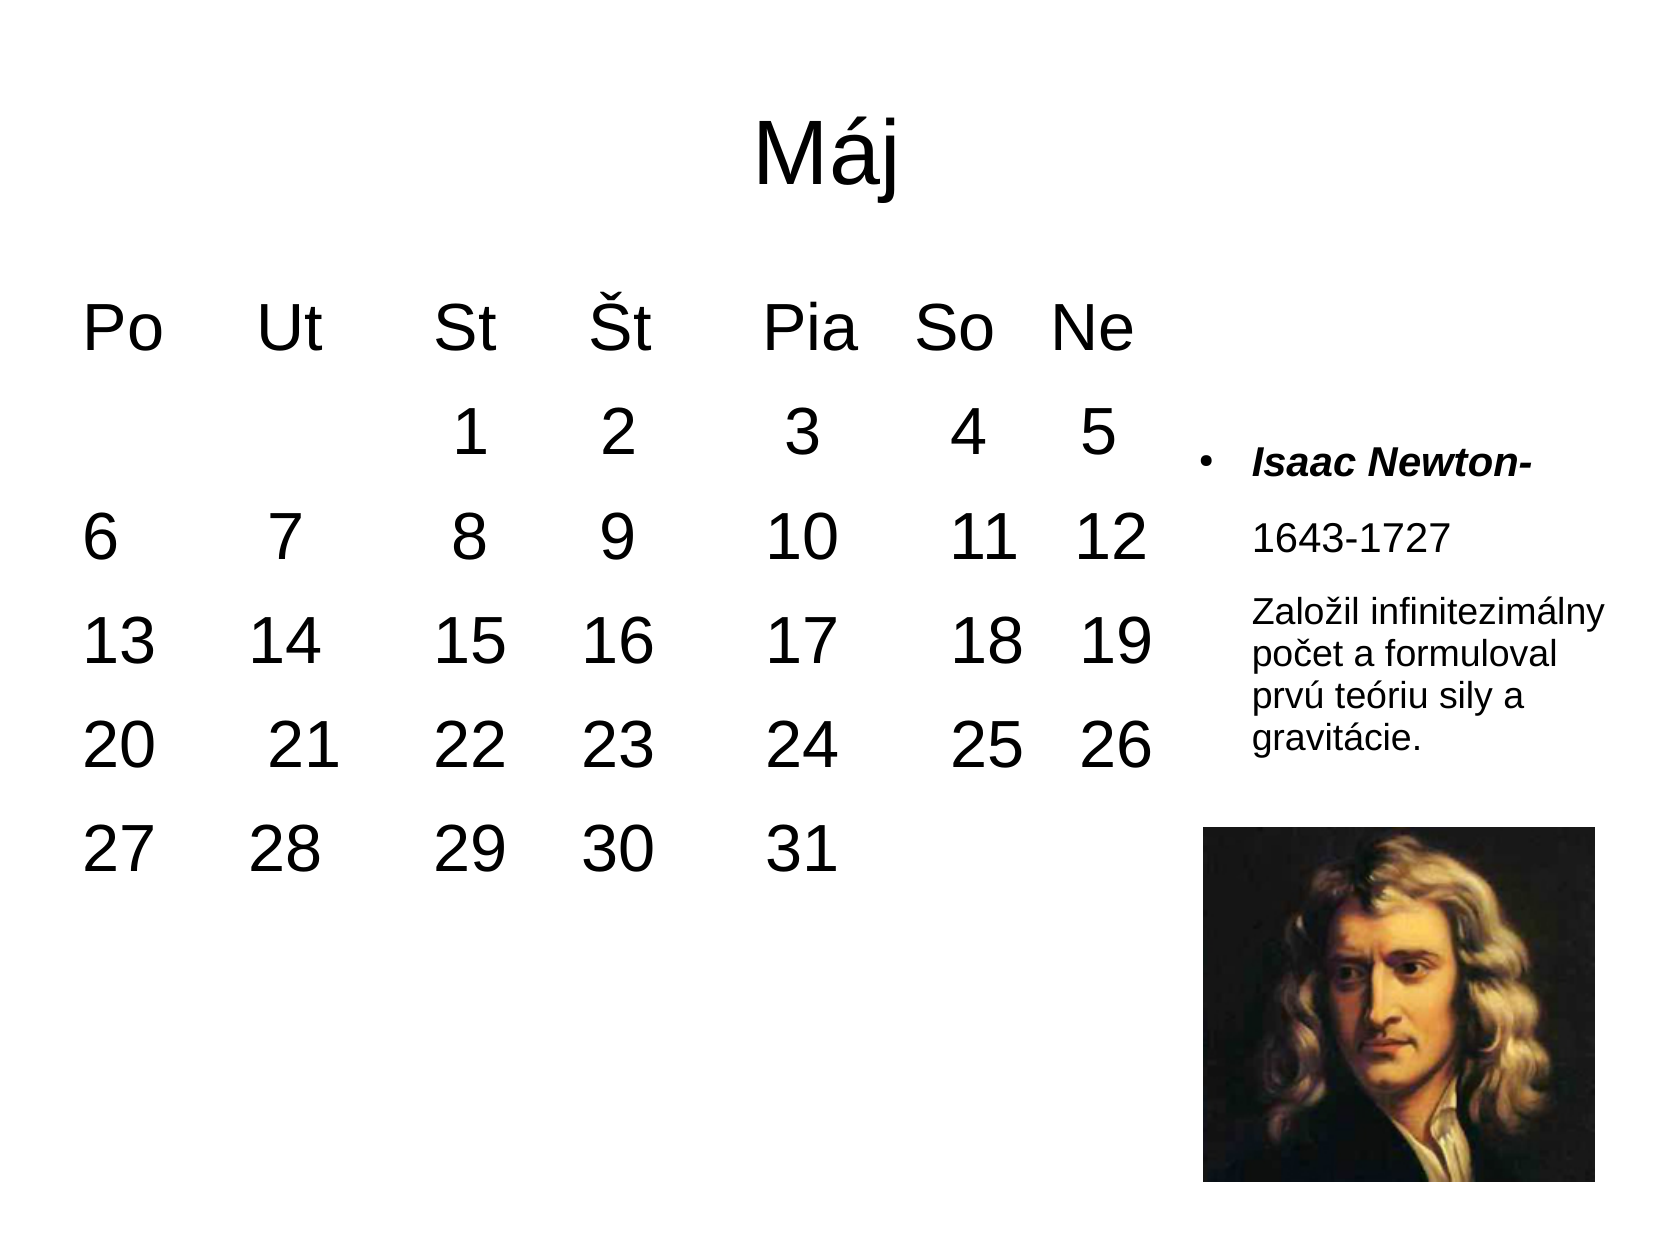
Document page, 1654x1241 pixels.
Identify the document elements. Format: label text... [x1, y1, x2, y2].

picture [1203, 827, 1595, 1182]
list Isaac Newton- 1643-1727 Založil infinitezimálny počet a formuloval prvú teóriu sily a gravitácie. [1181, 438, 1607, 825]
title Máj [82, 49, 1571, 257]
list Po Ut St Št Pia So Ne 1 2 3 4 5 6 7 8 9 10 11 12 13 14 15 16 17 18 19 20 21 22 23 24 25 26 27 28 29 30 31 [82, 290, 1572, 1109]
